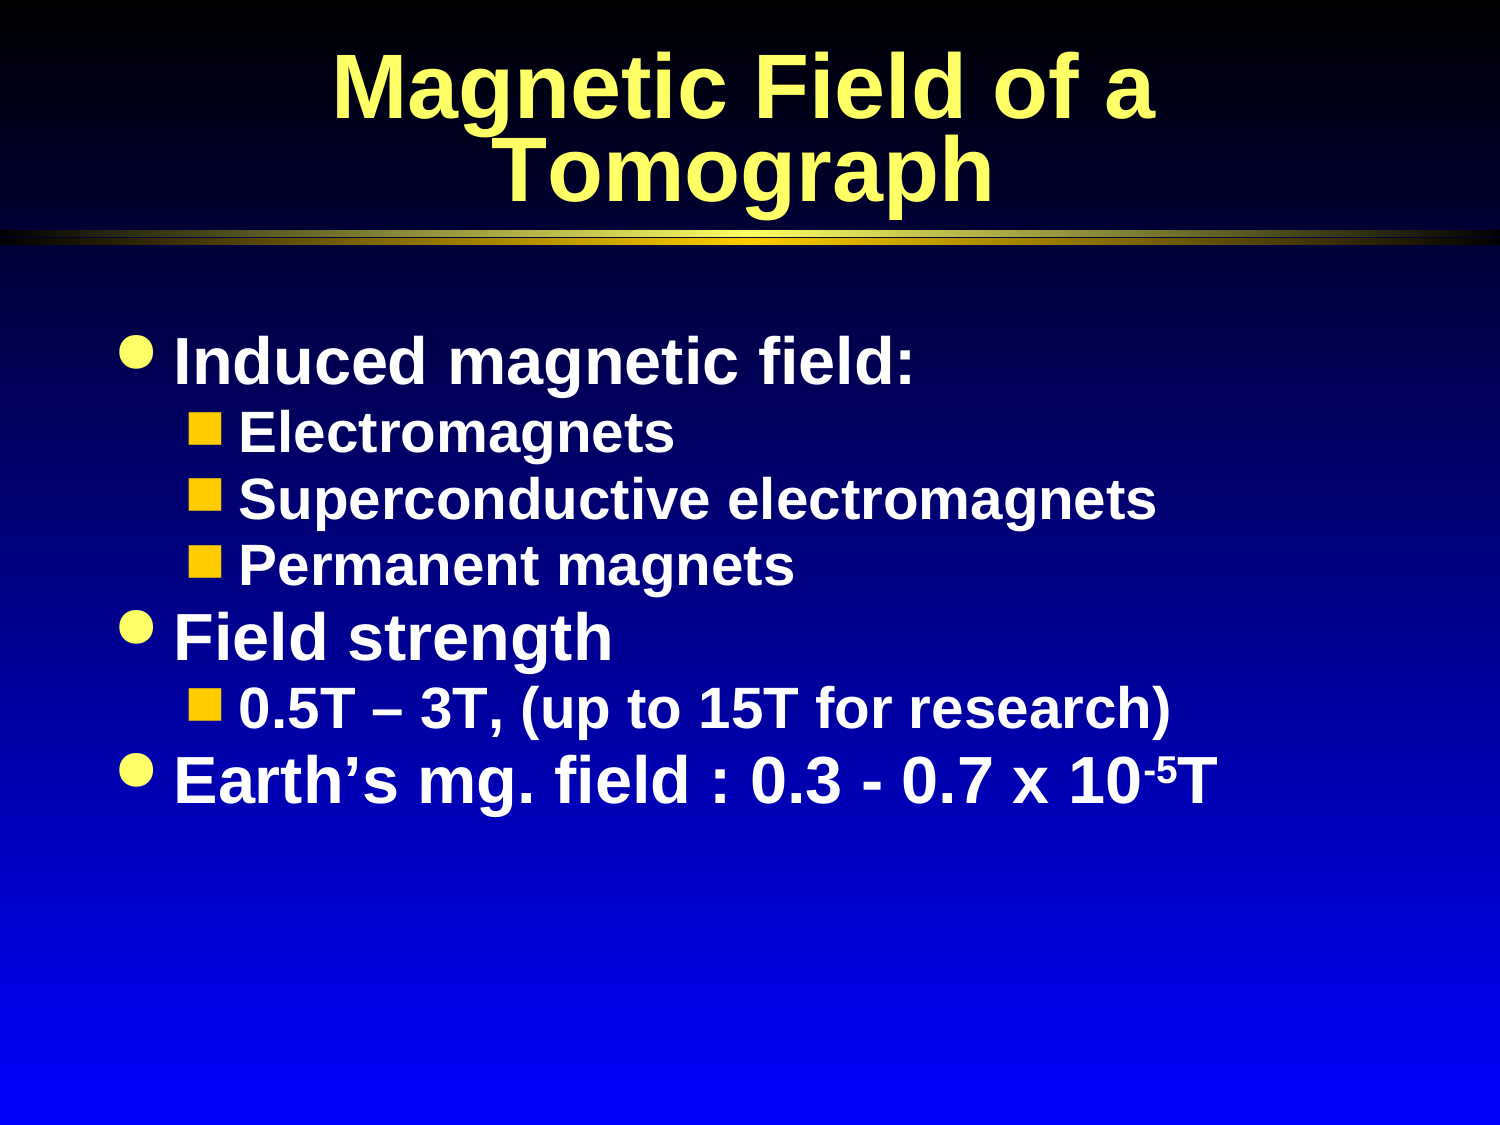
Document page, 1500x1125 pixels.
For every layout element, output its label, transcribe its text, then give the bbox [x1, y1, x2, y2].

title Magnetic Field of a Tomograph [99, 0, 1388, 225]
list Induced magnetic field: Electromagnets Superconductive electromagnets Permanent magnets Field strength 0.5T – 3T, (up to 15T for research) Earth’s mg. field : 0.3 - 0.7 x 10-5T [102, 329, 1427, 1019]
